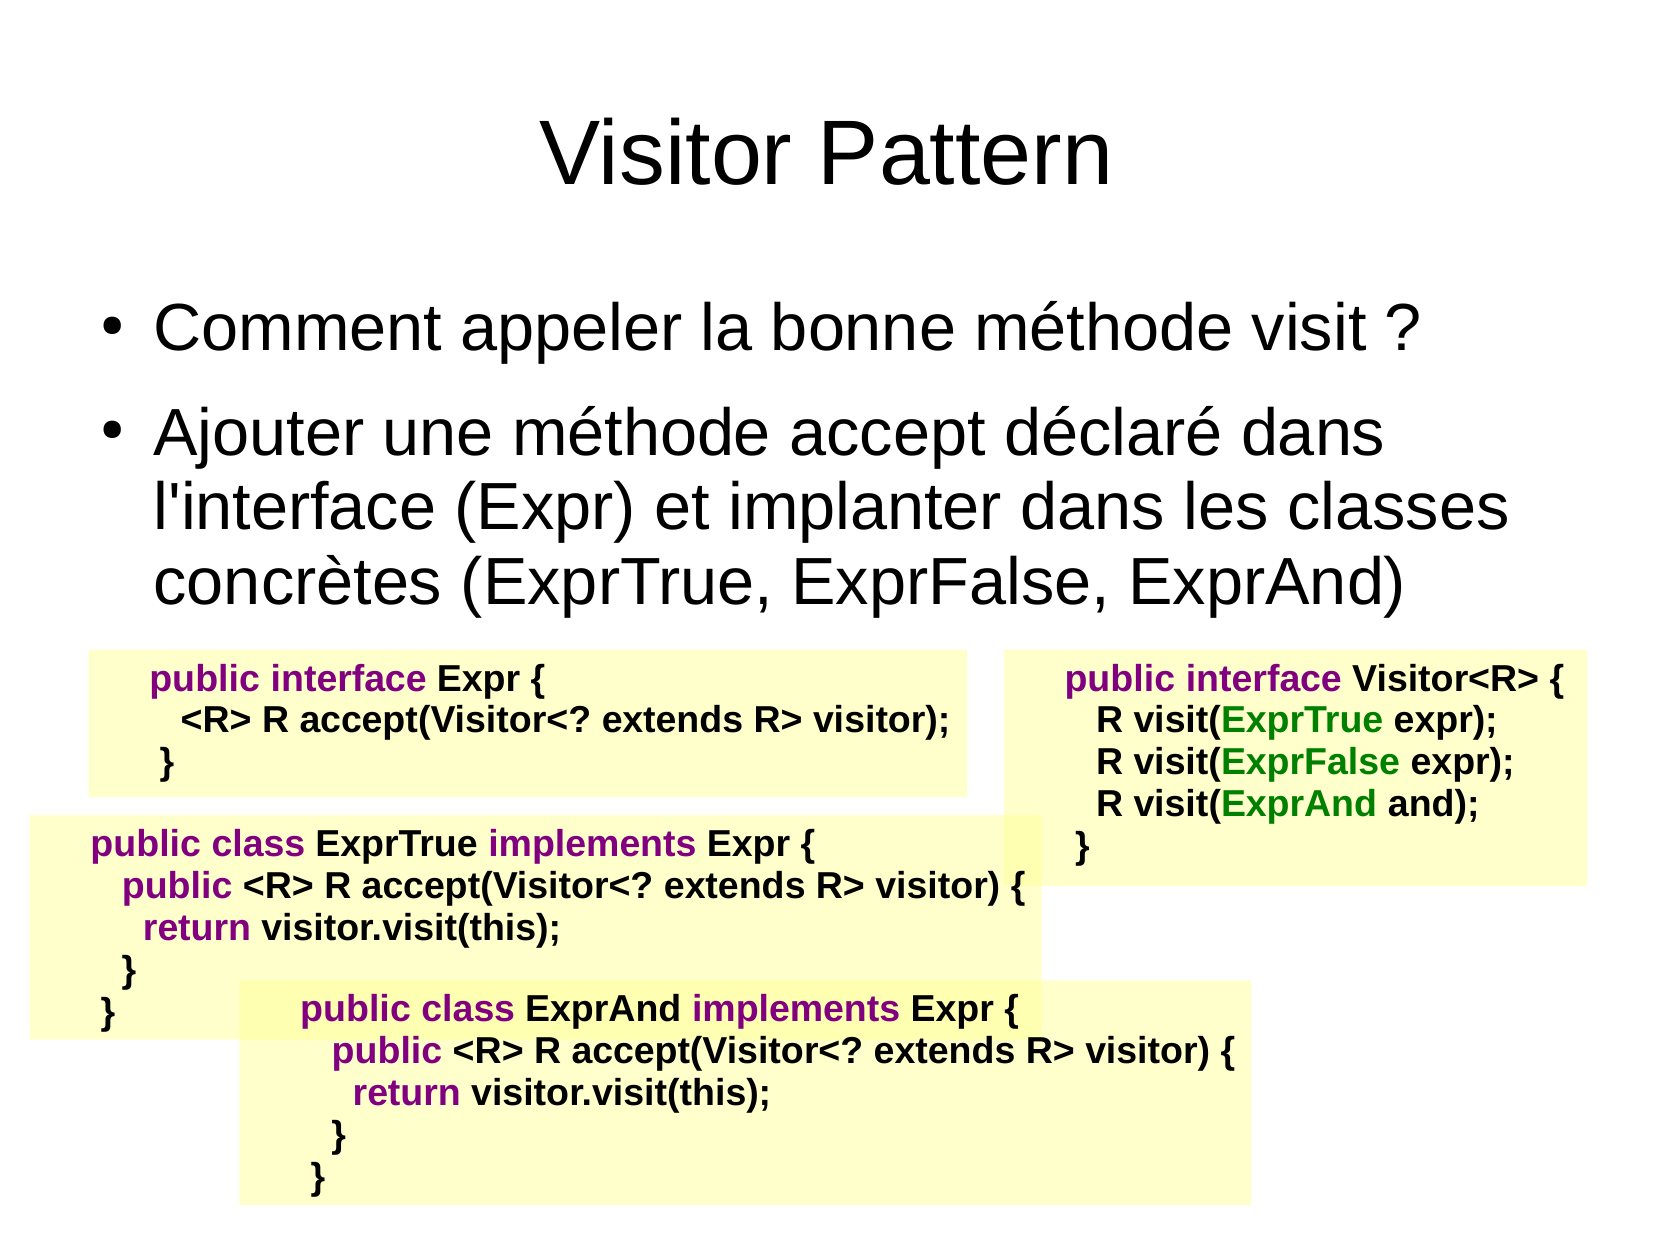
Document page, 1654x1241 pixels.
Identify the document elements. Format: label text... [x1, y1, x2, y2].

text_box public interface Expr { <R> R accept(Visitor<? extends R> visitor); } [88, 649, 968, 798]
text_box public class ExprAnd implements Expr { public <R> R accept(Visitor<? extends R> visitor) { return visitor.visit(this); } } [239, 980, 1252, 1206]
text_box public class ExprTrue implements Expr { public <R> R accept(Visitor<? extends R> visitor) { return visitor.visit(this); } } [29, 814, 1042, 1040]
text_box public interface Visitor<R> { R visit(ExprTrue expr); R visit(ExprFalse expr); R visit(ExprAnd and); } [1003, 649, 1588, 886]
title Visitor Pattern [82, 56, 1571, 250]
list Comment appeler la bonne méthode visit ? Ajouter une méthode accept déclaré dans l'interface (Expr) et implanter dans les classes concrètes (ExprTrue, ExprFalse, ExprAnd) [82, 290, 1571, 621]
